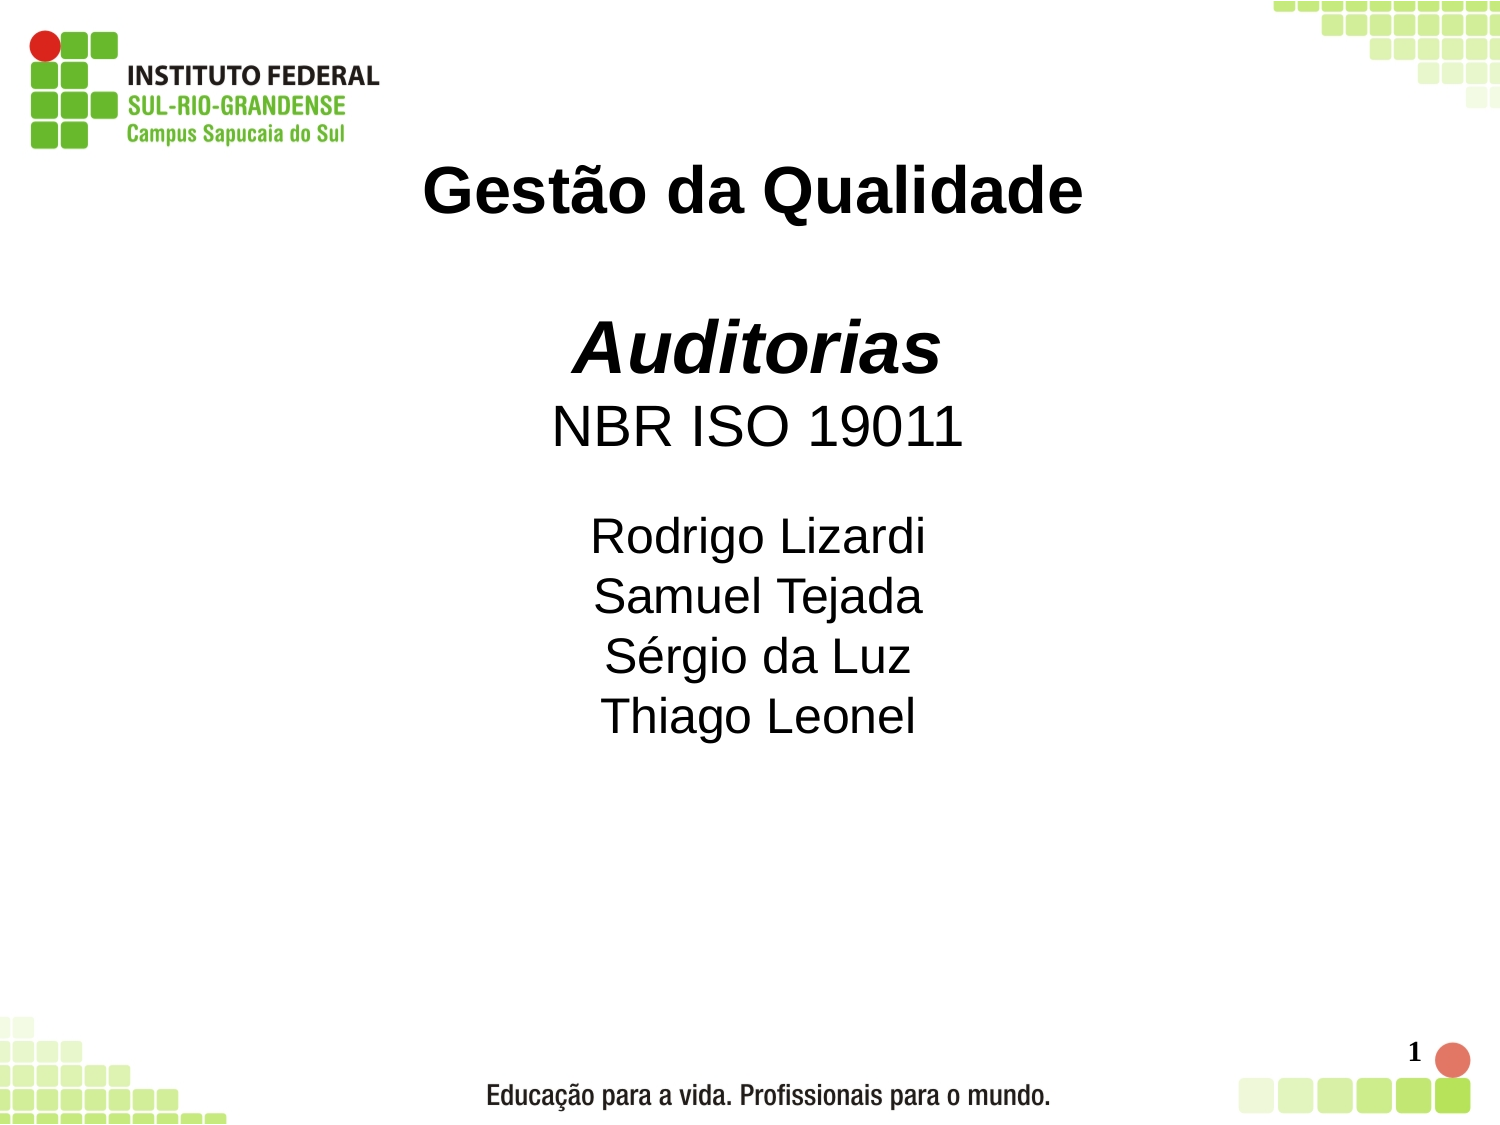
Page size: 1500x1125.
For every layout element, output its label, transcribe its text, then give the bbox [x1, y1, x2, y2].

text_box Gestão da Qualidade [74, 99, 1433, 275]
text_box Auditorias NBR ISO 19011 Rodrigo Lizardi​ Samuel Tejada Sérgio da Luz​​ Thiago Leonel [79, 290, 1437, 999]
picture [0, 1, 1500, 1124]
